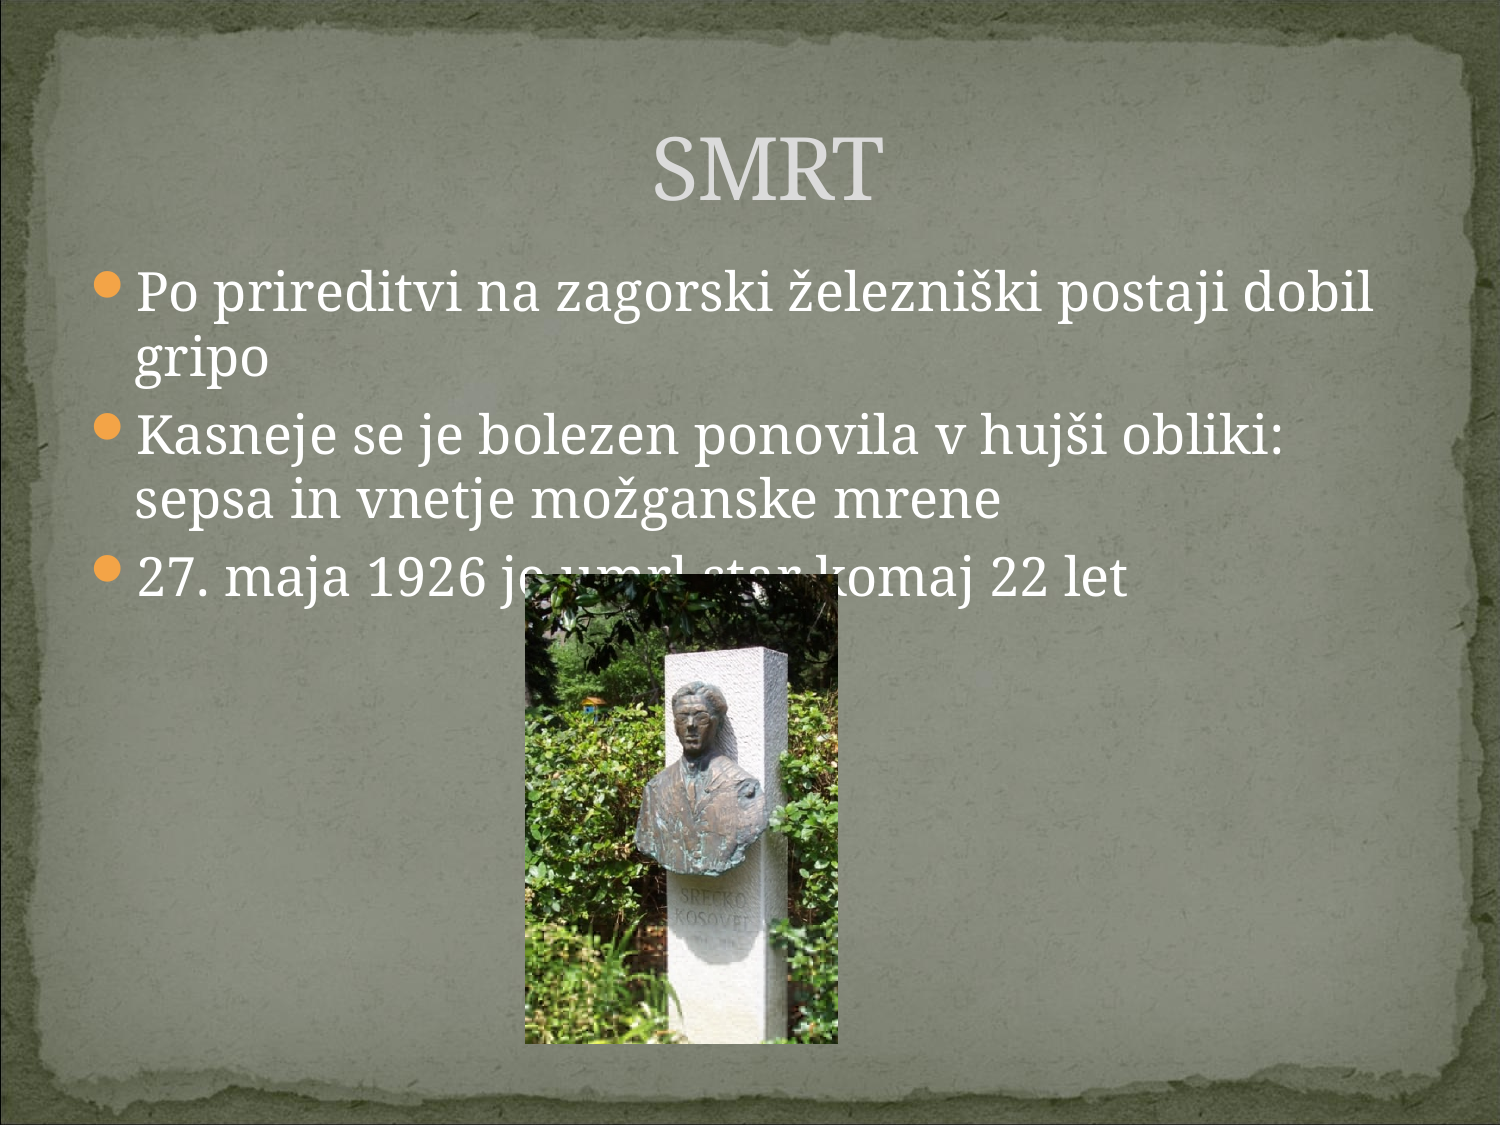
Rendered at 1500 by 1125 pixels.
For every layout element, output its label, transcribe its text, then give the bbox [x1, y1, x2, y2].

picture [0, 0, 1500, 1125]
list Po prireditvi na zagorski železniški postaji dobil gripo Kasneje se je bolezen ponovila v hujši obliki: sepsa in vnetje možganske mrene 27. maja 1926 je umrl star komaj 22 let [75, 249, 1425, 1000]
title SMRT [75, 24, 1425, 225]
